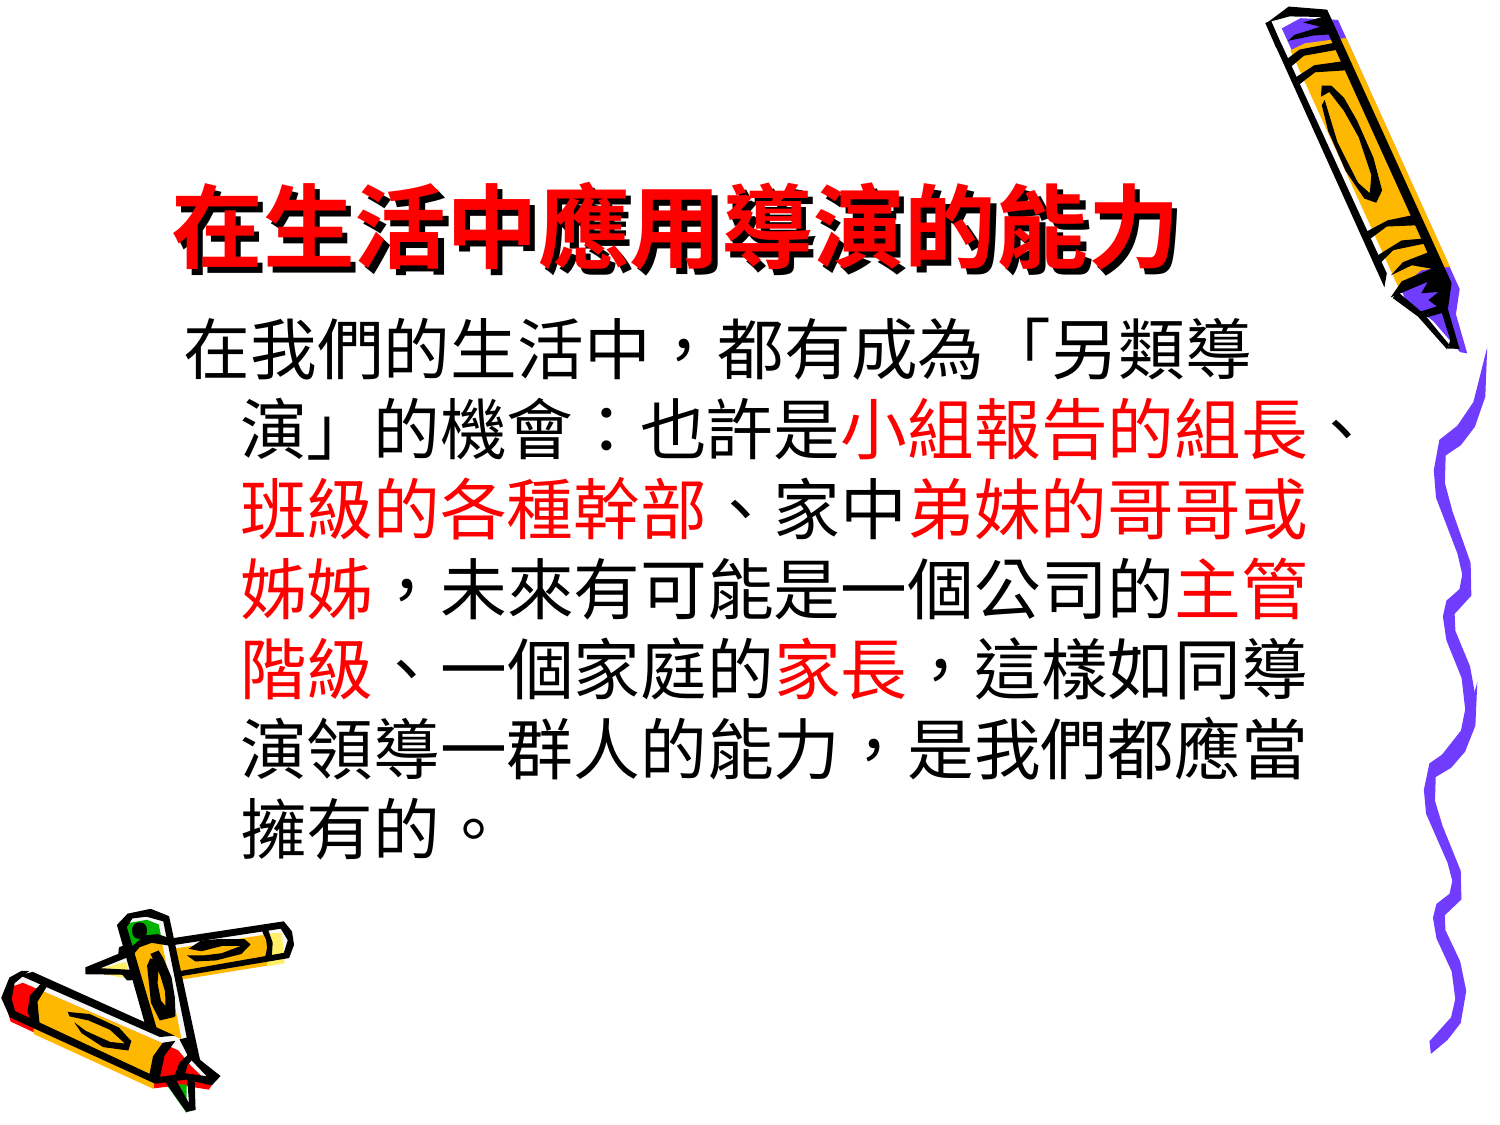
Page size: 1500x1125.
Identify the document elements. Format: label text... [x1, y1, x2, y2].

title 在生活中應用導演的能力 [112, 24, 1240, 288]
list 在我們的生活中，都有成為「另類導演」的機會：也許是小組報告的組長、班級的各種幹部、家中弟妹的哥哥或姊姊，未來有可能是一個公司的主管階級、一個家庭的家長，這樣如同導演領導一群人的能力，是我們都應當擁有的。 [112, 299, 1375, 901]
